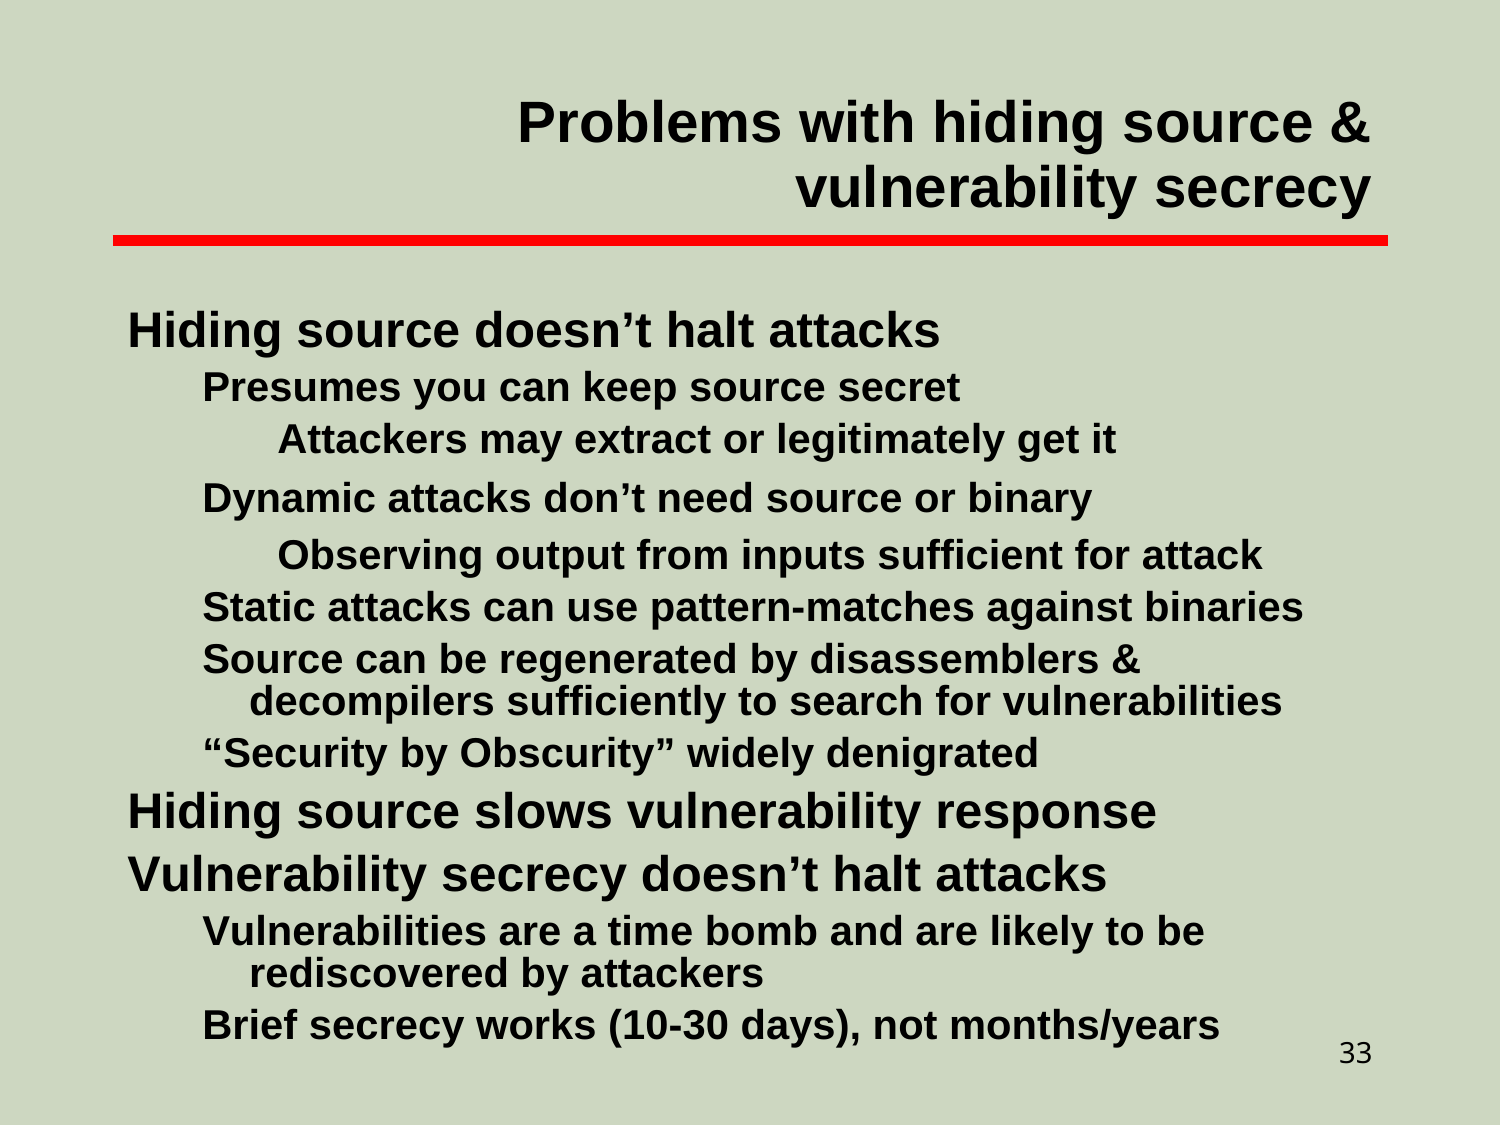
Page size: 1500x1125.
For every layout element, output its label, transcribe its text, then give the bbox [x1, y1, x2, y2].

list Hiding source doesn’t halt attacks Presumes you can keep source secret Attackers may extract or legitimately get it Dynamic attacks don’t need source or binary Observing output from inputs sufficient for attack Static attacks can use pattern-matches against binaries Source can be regenerated by disassemblers & decompilers sufficiently to search for vulnerabilities “Security by Obscurity” widely denigrated Hiding source slows vulnerability response Vulnerability secrecy doesn’t halt attacks Vulnerabilities are a time bomb and are likely to be rediscovered by attackers Brief secrecy works (10-30 days), not months/years [112, 299, 1388, 1062]
title Problems with hiding source & vulnerability secrecy [337, 81, 1388, 228]
